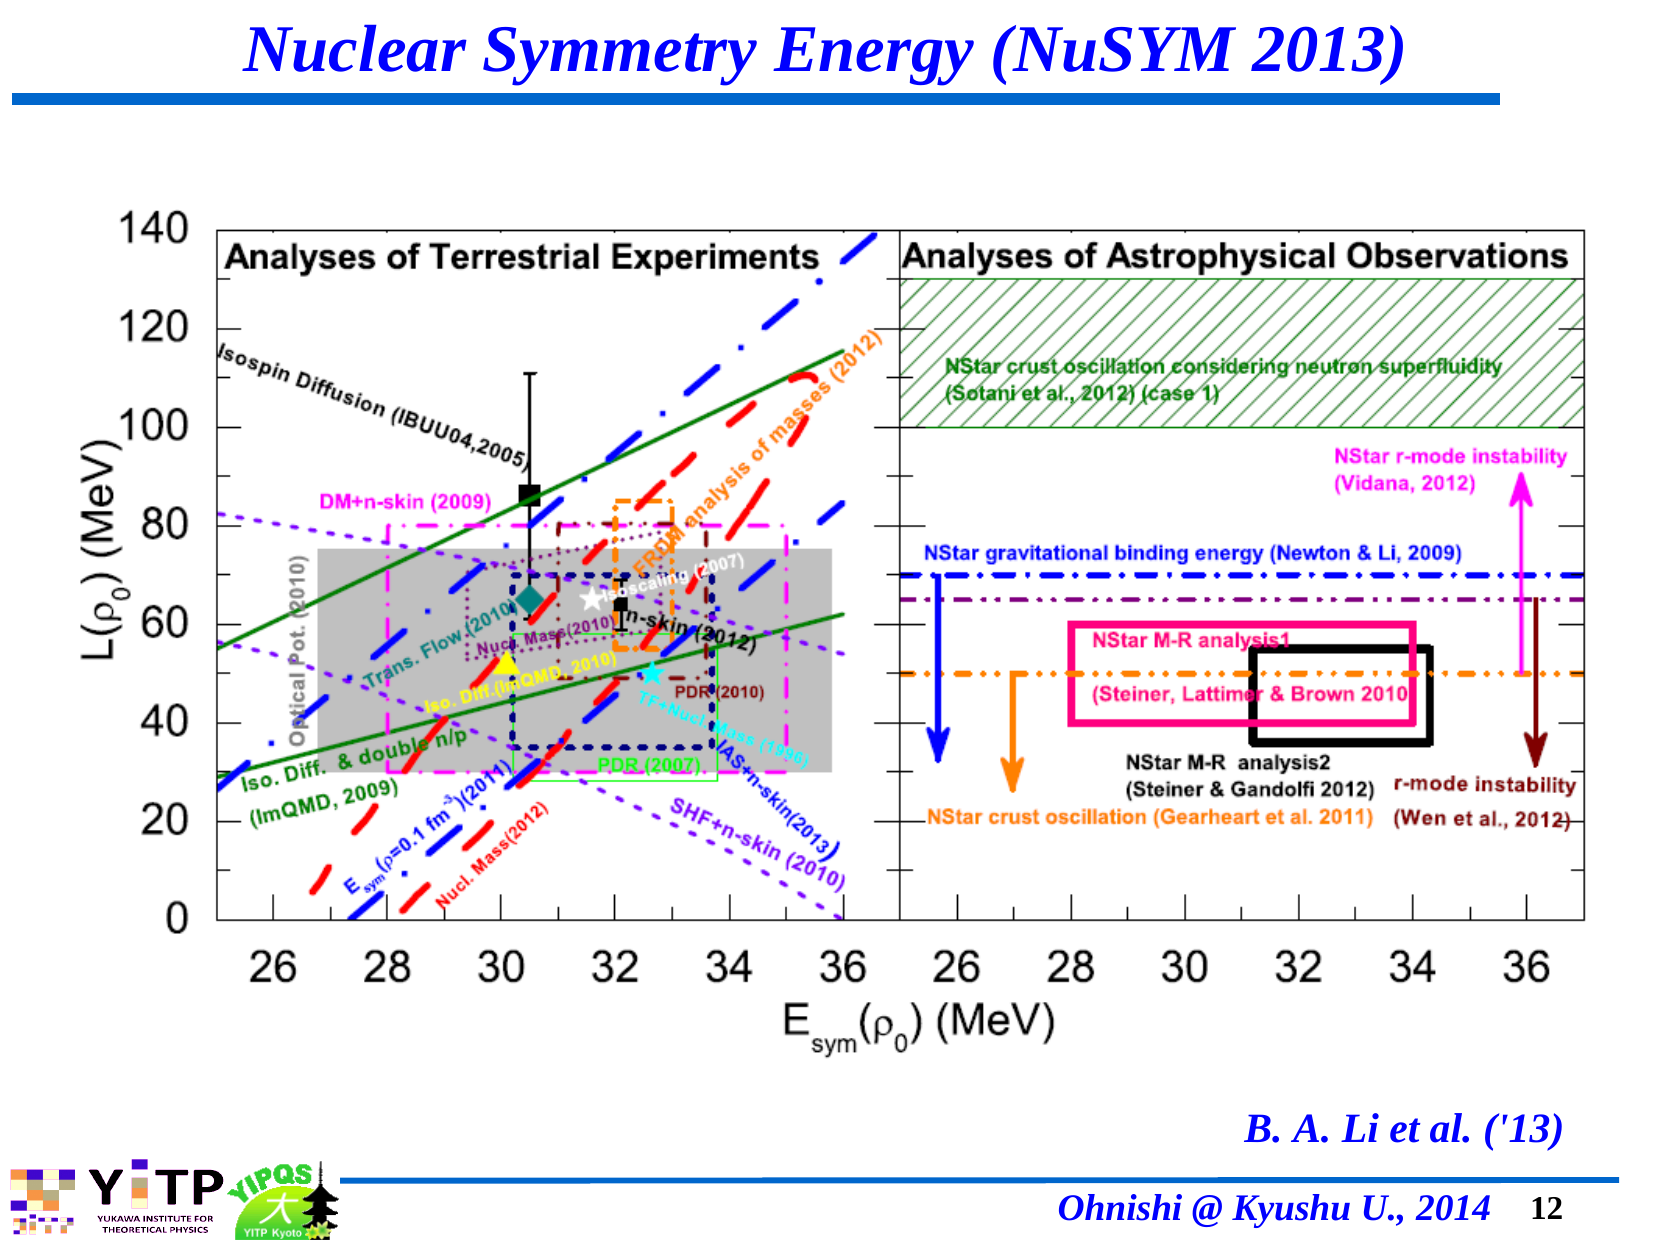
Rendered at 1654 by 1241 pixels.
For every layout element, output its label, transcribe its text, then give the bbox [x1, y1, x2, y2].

text_box B. A. Li et al. ('13) [1244, 1105, 1565, 1153]
picture [0, 1154, 340, 1241]
picture [59, 194, 1604, 1062]
title Nuclear Symmetry Energy (NuSYM 2013) [0, 0, 1654, 99]
